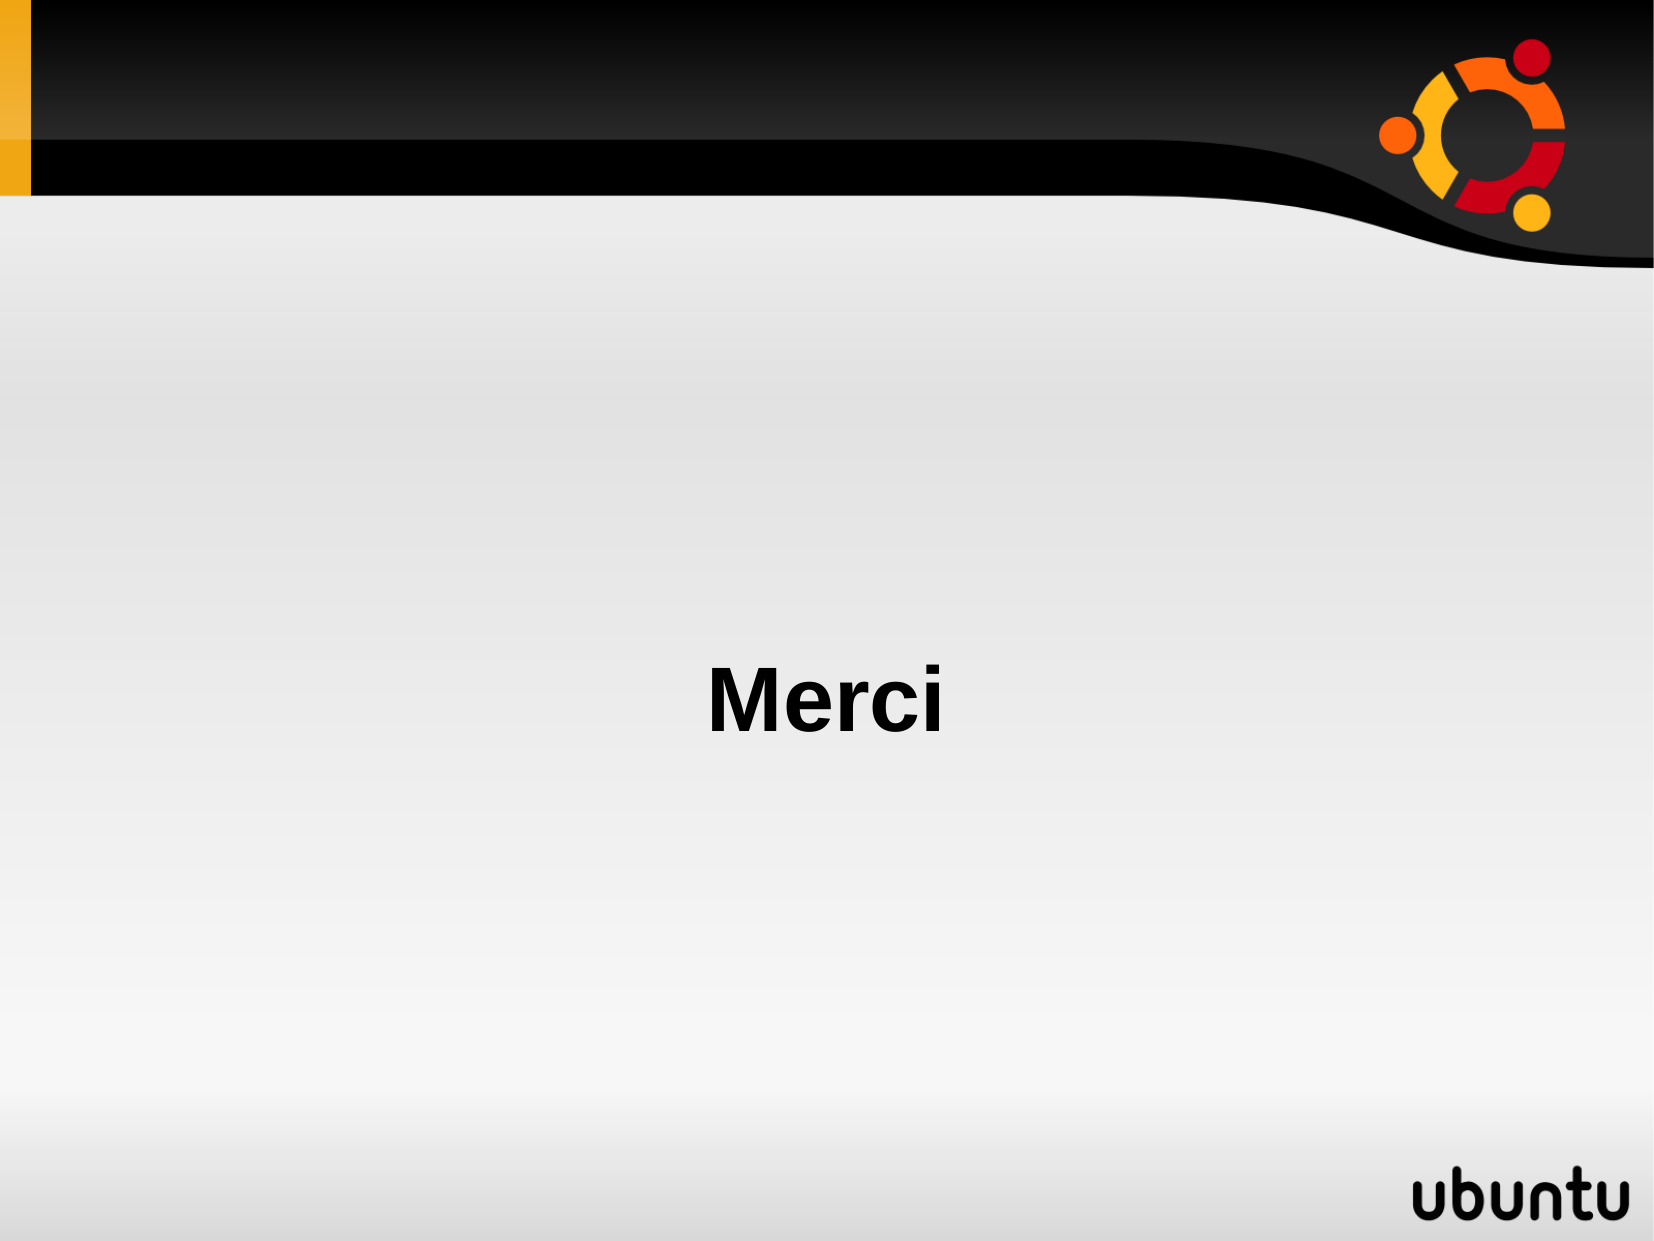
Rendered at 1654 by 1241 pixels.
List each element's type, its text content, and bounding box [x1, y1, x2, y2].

title [76, 0, 1565, 208]
picture [0, 0, 1654, 1241]
text_box Merci [82, 297, 1571, 1102]
